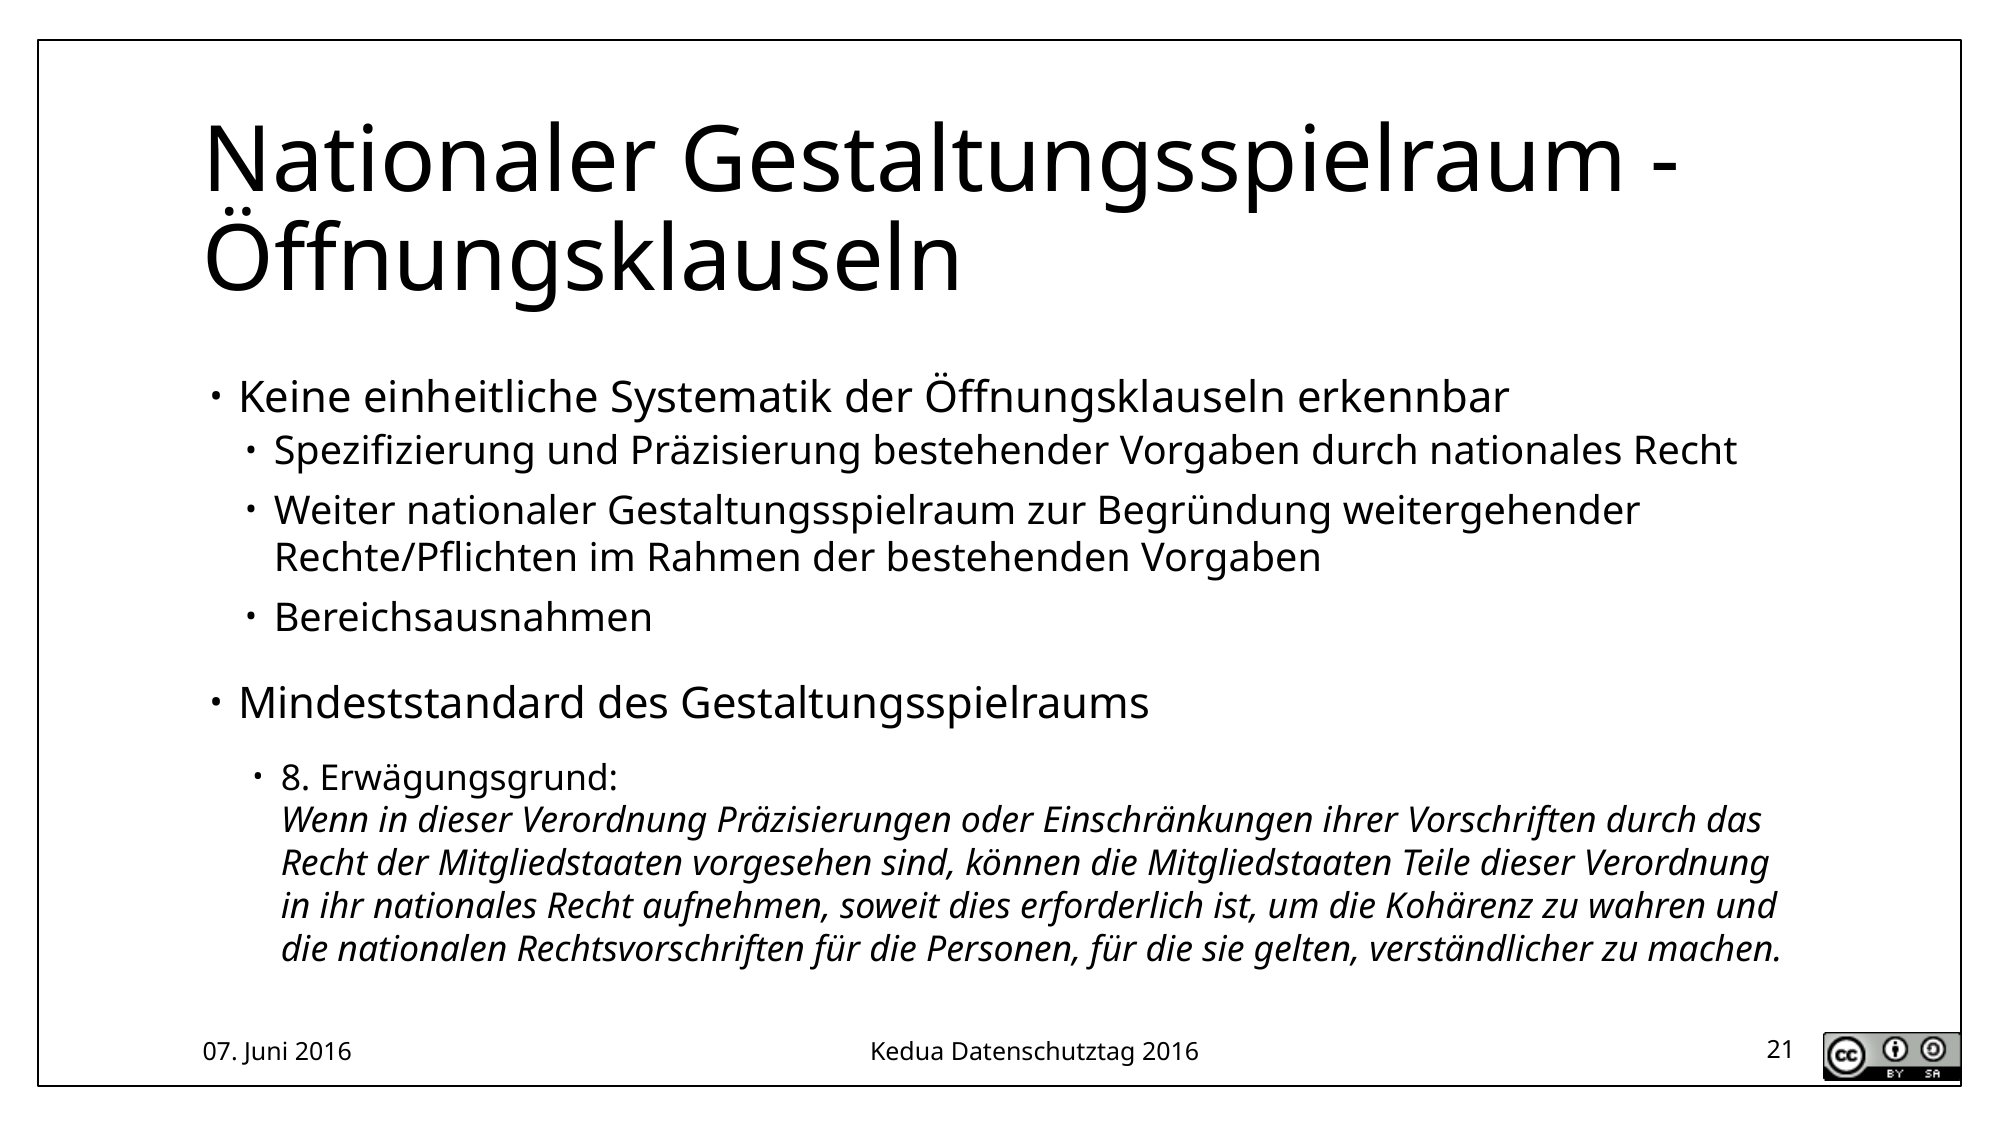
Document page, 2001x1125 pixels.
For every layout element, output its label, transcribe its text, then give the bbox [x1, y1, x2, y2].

title Nationaler Gestaltungsspielraum - Öffnungsklauseln [187, 99, 1808, 323]
picture [1823, 1032, 1962, 1081]
slide_number 07. Juni 2016 [187, 1020, 570, 1081]
footer Kedua Datenschutztag 2016 [647, 1020, 1422, 1081]
slide_number <Foliennummer> [1530, 1020, 1811, 1081]
list Keine einheitliche Systematik der Öffnungsklauseln erkennbar Spezifizierung und Präzisierung bestehender Vorgaben durch nationales Recht Weiter nationaler Gestaltungsspielraum zur Begründung weitergehender Rechte/Pflichten im Rahmen der bestehenden Vorgaben Bereichsausnahmen Mindeststandard des Gestaltungsspielraums 8. Erwägungsgrund: Wenn in dieser Verordnung Präzisierungen oder Einschränkungen ihrer Vorschriften durch das Recht der Mitgliedstaaten vorgesehen sind, können die Mitgliedstaaten Teile dieser Verordnung in ihr nationales Recht aufnehmen, soweit dies erforderlich ist, um die Kohärenz zu wahren und die nationalen Rechtsvorschriften für die Personen, für die sie gelten, verständlicher zu machen. [187, 337, 1808, 1000]
